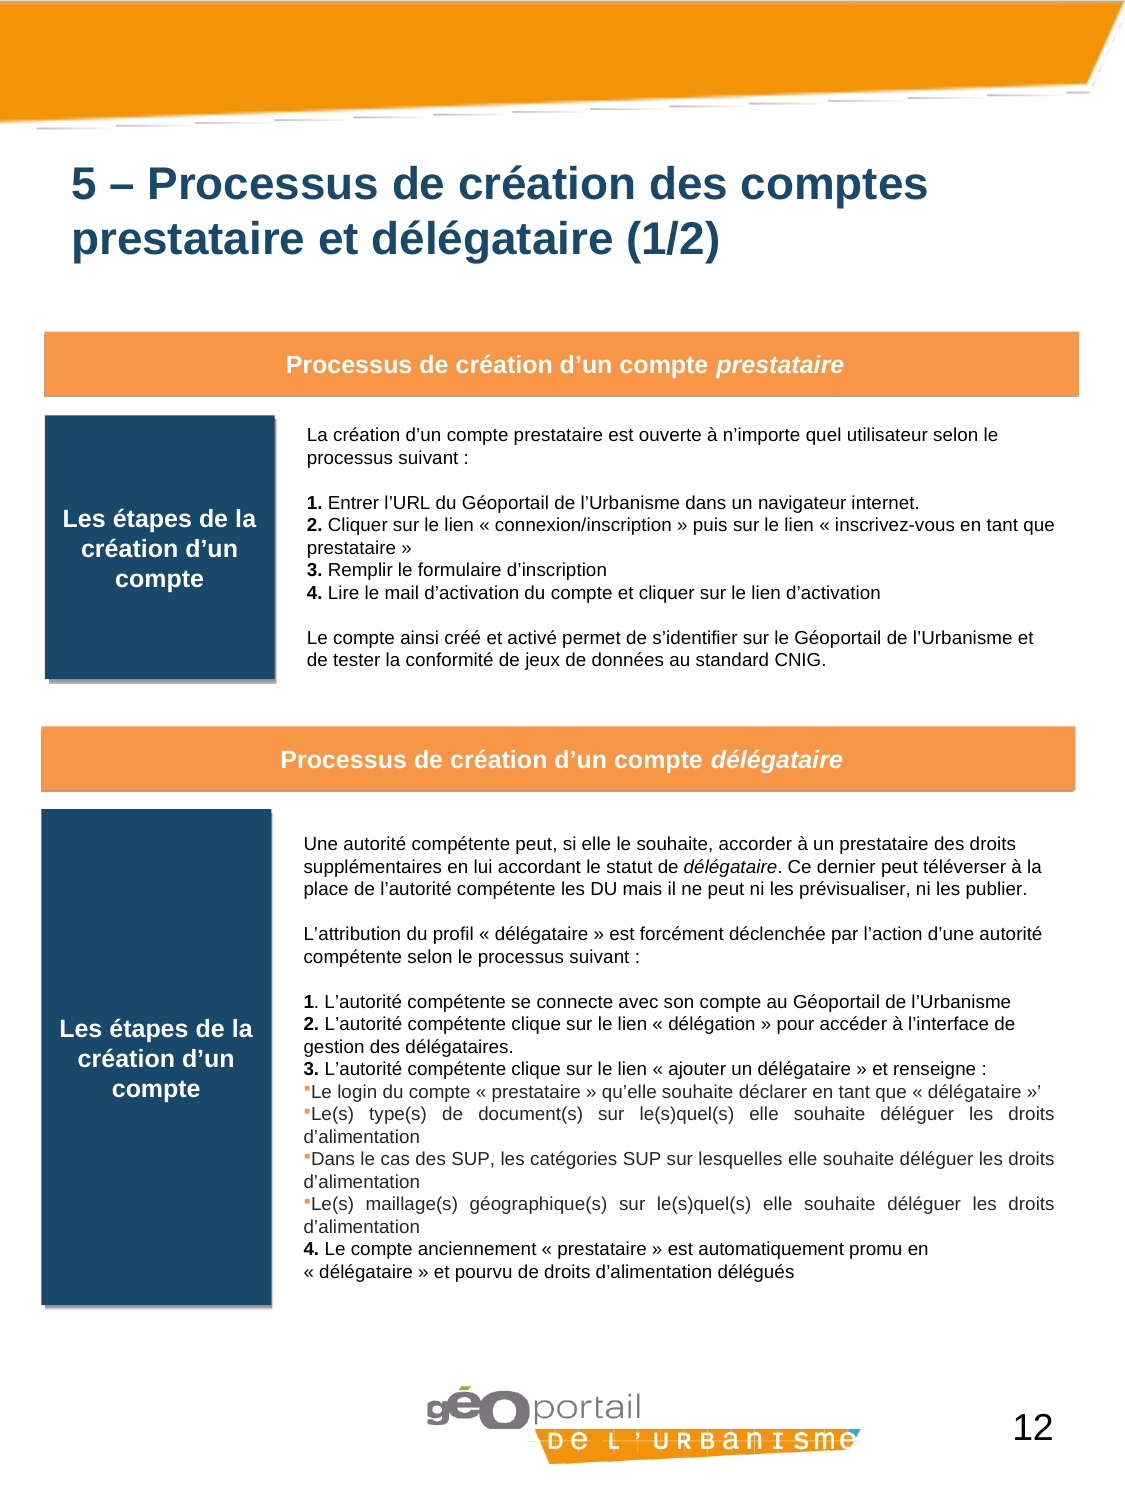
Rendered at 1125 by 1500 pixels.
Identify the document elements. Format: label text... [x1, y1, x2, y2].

text_box Les étapes de la création d’un compte [44, 415, 275, 680]
text_box Processus de création d’un compte délégataire [41, 726, 1076, 791]
picture [391, 1306, 892, 1500]
text_box La création d’un compte prestataire est ouverte à n’importe quel utilisateur selon le processus suivant : 1. Entrer l’URL du Géoportail de l’Urbanisme dans un navigateur internet. 2. Cliquer sur le lien « connexion/inscription » puis sur le lien « inscrivez-vous en tant que prestataire » 3. Remplir le formulaire d’inscription 4. Lire le mail d’activation du compte et cliquer sur le lien d’activation Le compte ainsi créé et activé permet de s’identifier sur le Géoportail de l’Urbanisme et de tester la conformité de jeux de données au standard CNIG. [292, 415, 1073, 680]
text_box Les étapes de la création d’un compte [41, 809, 272, 1306]
text_box Processus de création d’un compte prestataire [44, 331, 1079, 396]
text_box Une autorité compétente peut, si elle le souhaite, accorder à un prestataire des droits supplémentaires en lui accordant le statut de délégataire. Ce dernier peut téléverser à la place de l’autorité compétente les DU mais il ne peut ni les prévisualiser, ni les publier. L’attribution du profil « délégataire » est forcément déclenchée par l’action d’une autorité compétente selon le processus suivant : 1. L’autorité compétente se connecte avec son compte au Géoportail de l’Urbanisme 2. L’autorité compétente clique sur le lien « délégation » pour accéder à l’interface de gestion des délégataires. 3. L’autorité compétente clique sur le lien « ajouter un délégataire » et renseigne : Le login du compte « prestataire » qu’elle souhaite déclarer en tant que « délégataire »’ Le(s) type(s) de document(s) sur le(s)quel(s) elle souhaite déléguer les droits d’alimentation Dans le cas des SUP, les catégories SUP sur lesquelles elle souhaite déléguer les droits d’alimentation Le(s) maillage(s) géographique(s) sur le(s)quel(s) elle souhaite déléguer les droits d’alimentation 4. Le compte anciennement « prestataire » est automatiquement promu en « délégataire » et pourvu de droits d’alimentation délégués [288, 809, 1069, 1306]
title 5 – Processus de création des comptes prestataire et délégataire (1/2) [56, 129, 1088, 288]
text_box <numéro> [937, 1389, 1069, 1462]
